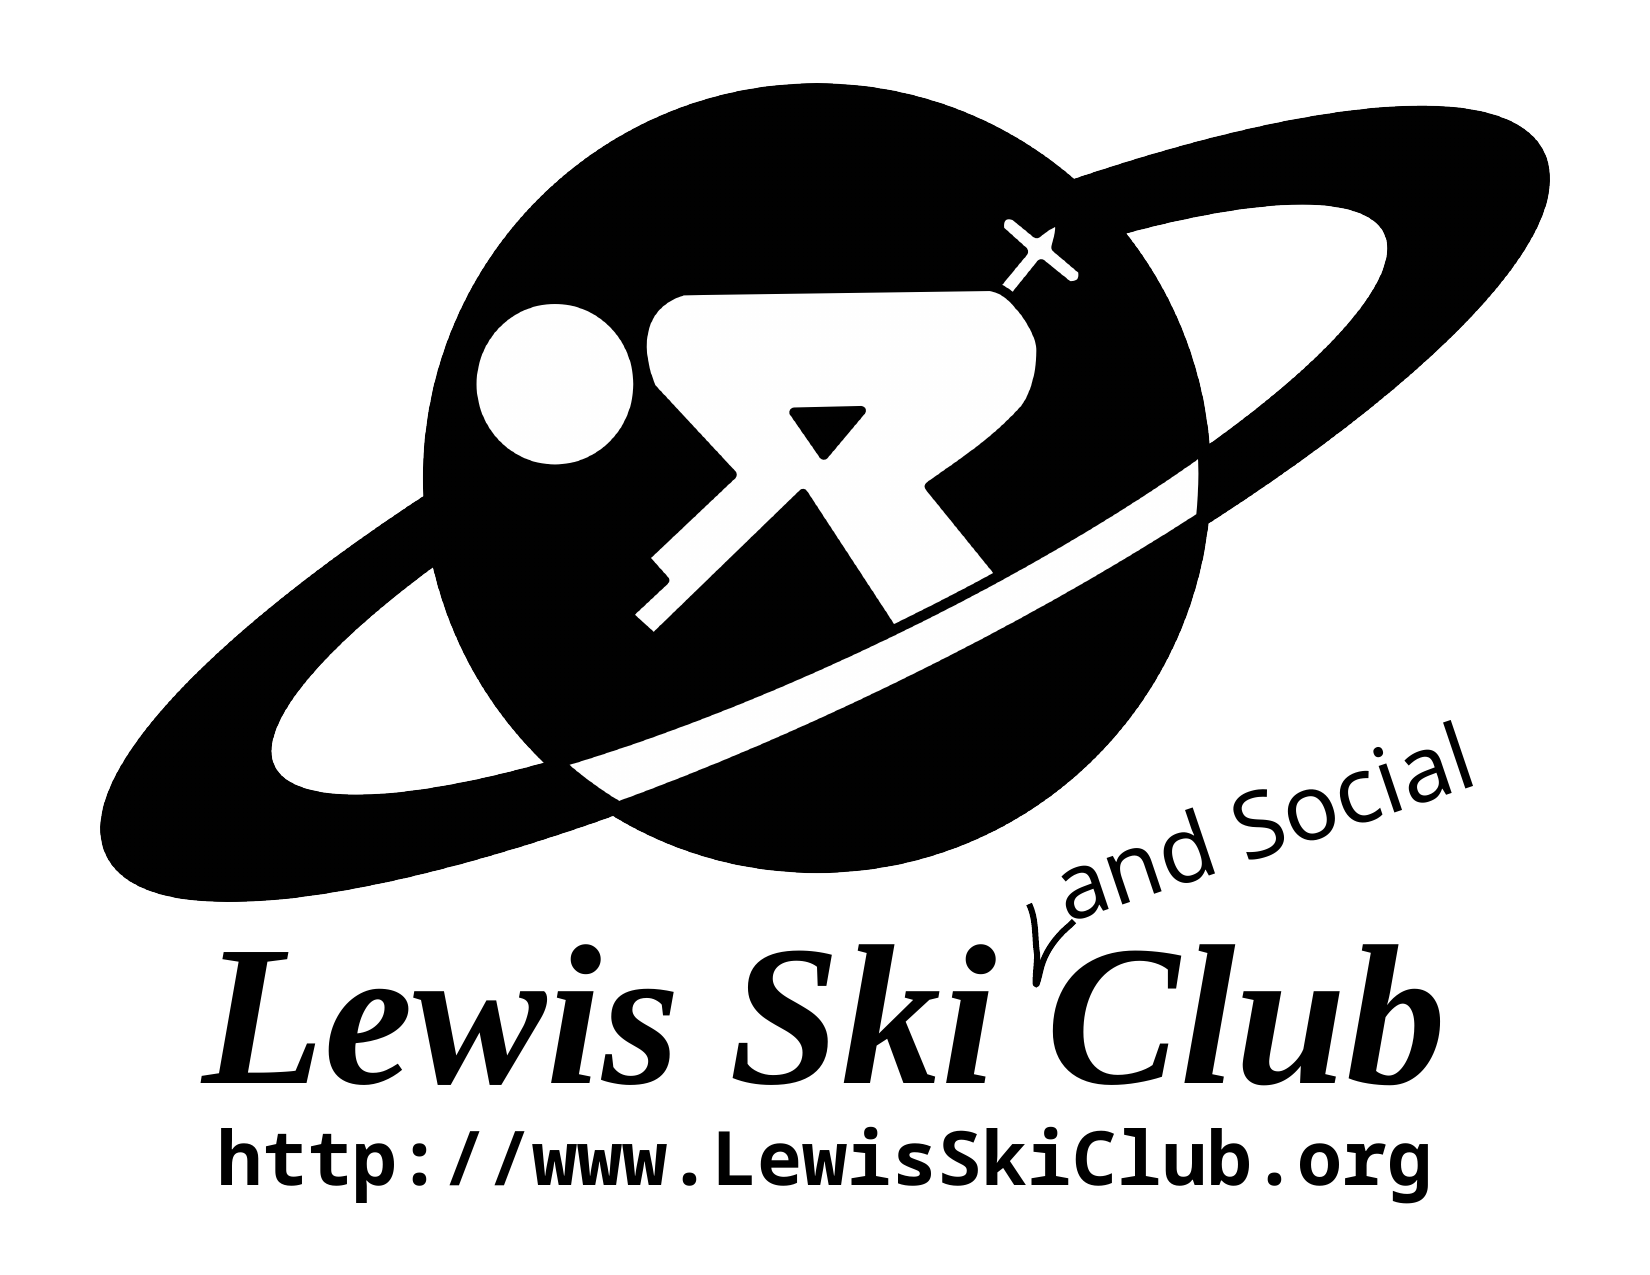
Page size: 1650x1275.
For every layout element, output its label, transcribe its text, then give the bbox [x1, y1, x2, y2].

text_box http://www.LewisSkiClub.org [189, 1097, 1461, 1211]
text_box Lewis Ski Club [174, 897, 1476, 1134]
text_box and Social [1019, 639, 1616, 940]
picture [100, 83, 1550, 902]
picture [1186, 773, 1550, 902]
